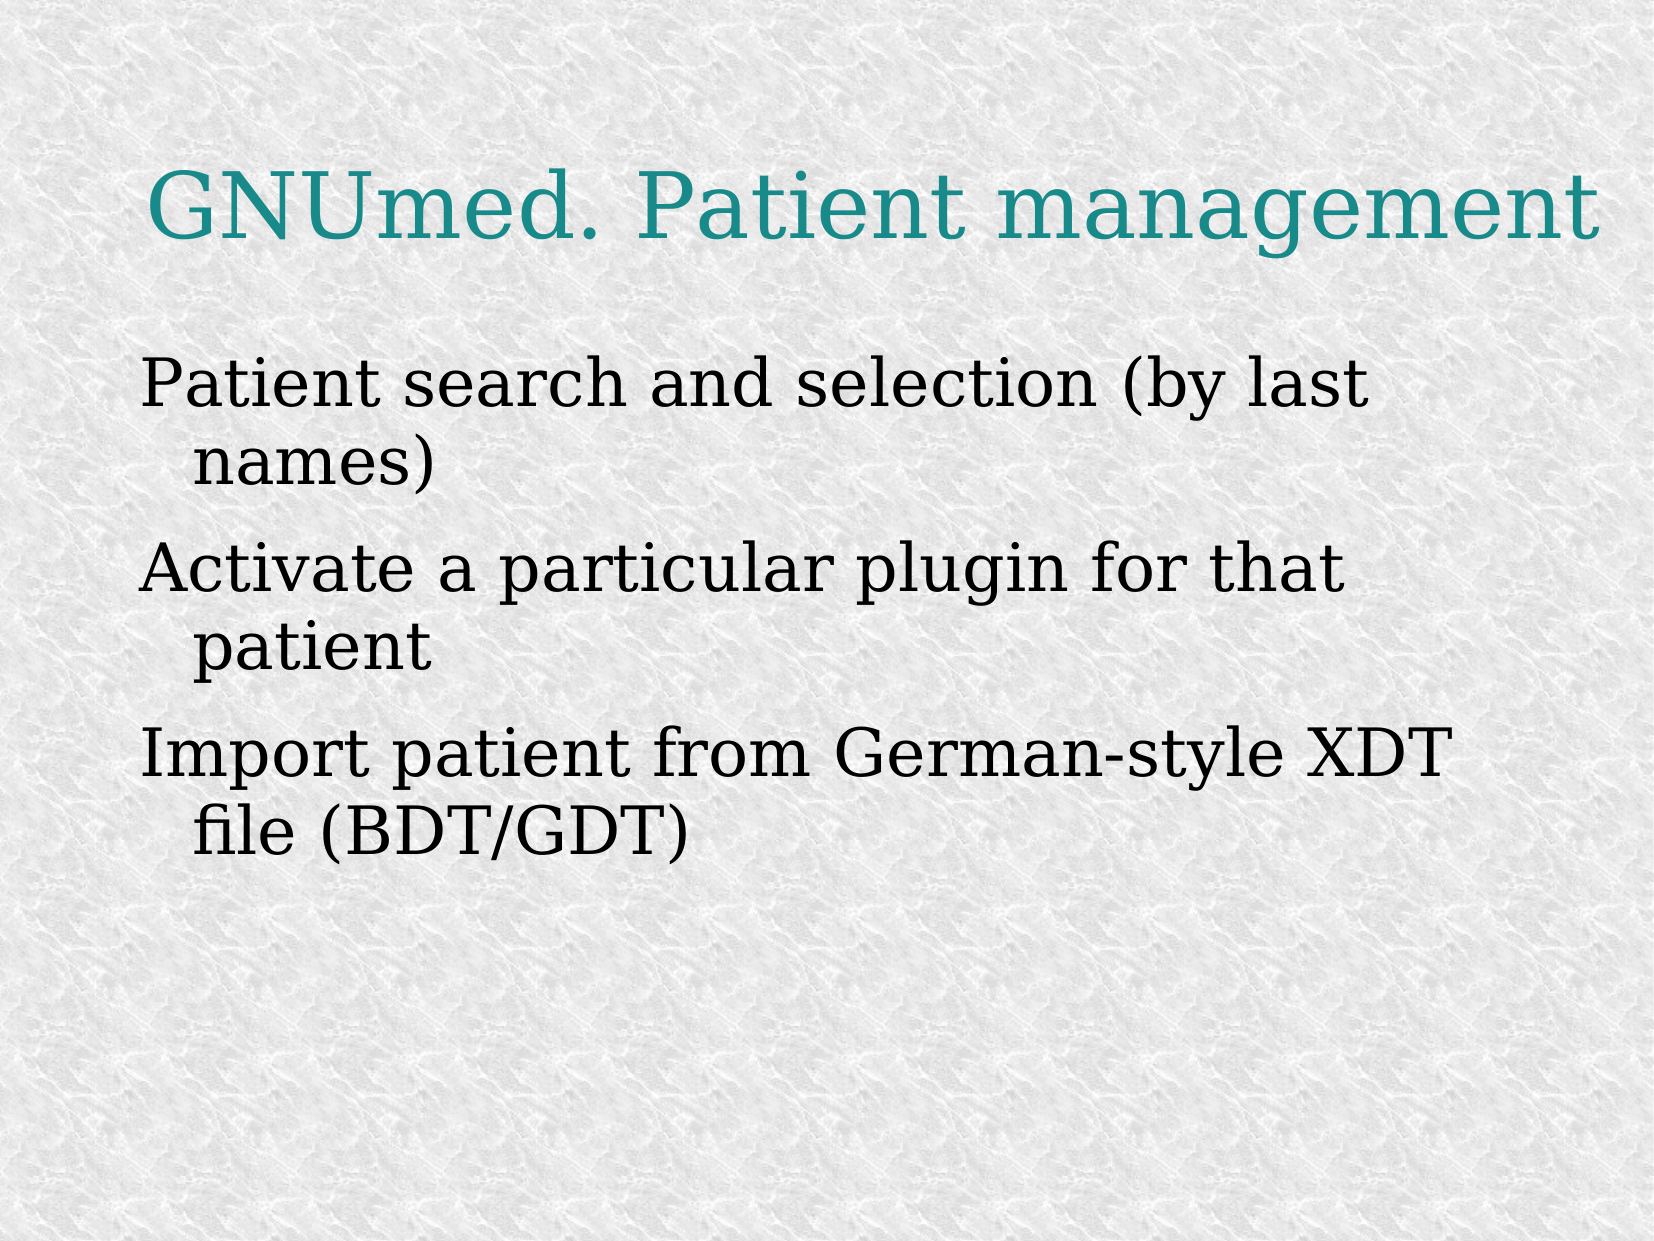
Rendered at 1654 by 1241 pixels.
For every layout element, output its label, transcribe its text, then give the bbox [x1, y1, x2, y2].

title GNUmed. Patient management [121, 102, 1626, 311]
picture [0, 0, 1654, 1241]
list Patient search and selection (by last names) Activate a particular plugin for that patient Import patient from German-style XDT file (BDT/GDT) [121, 344, 1534, 1127]
